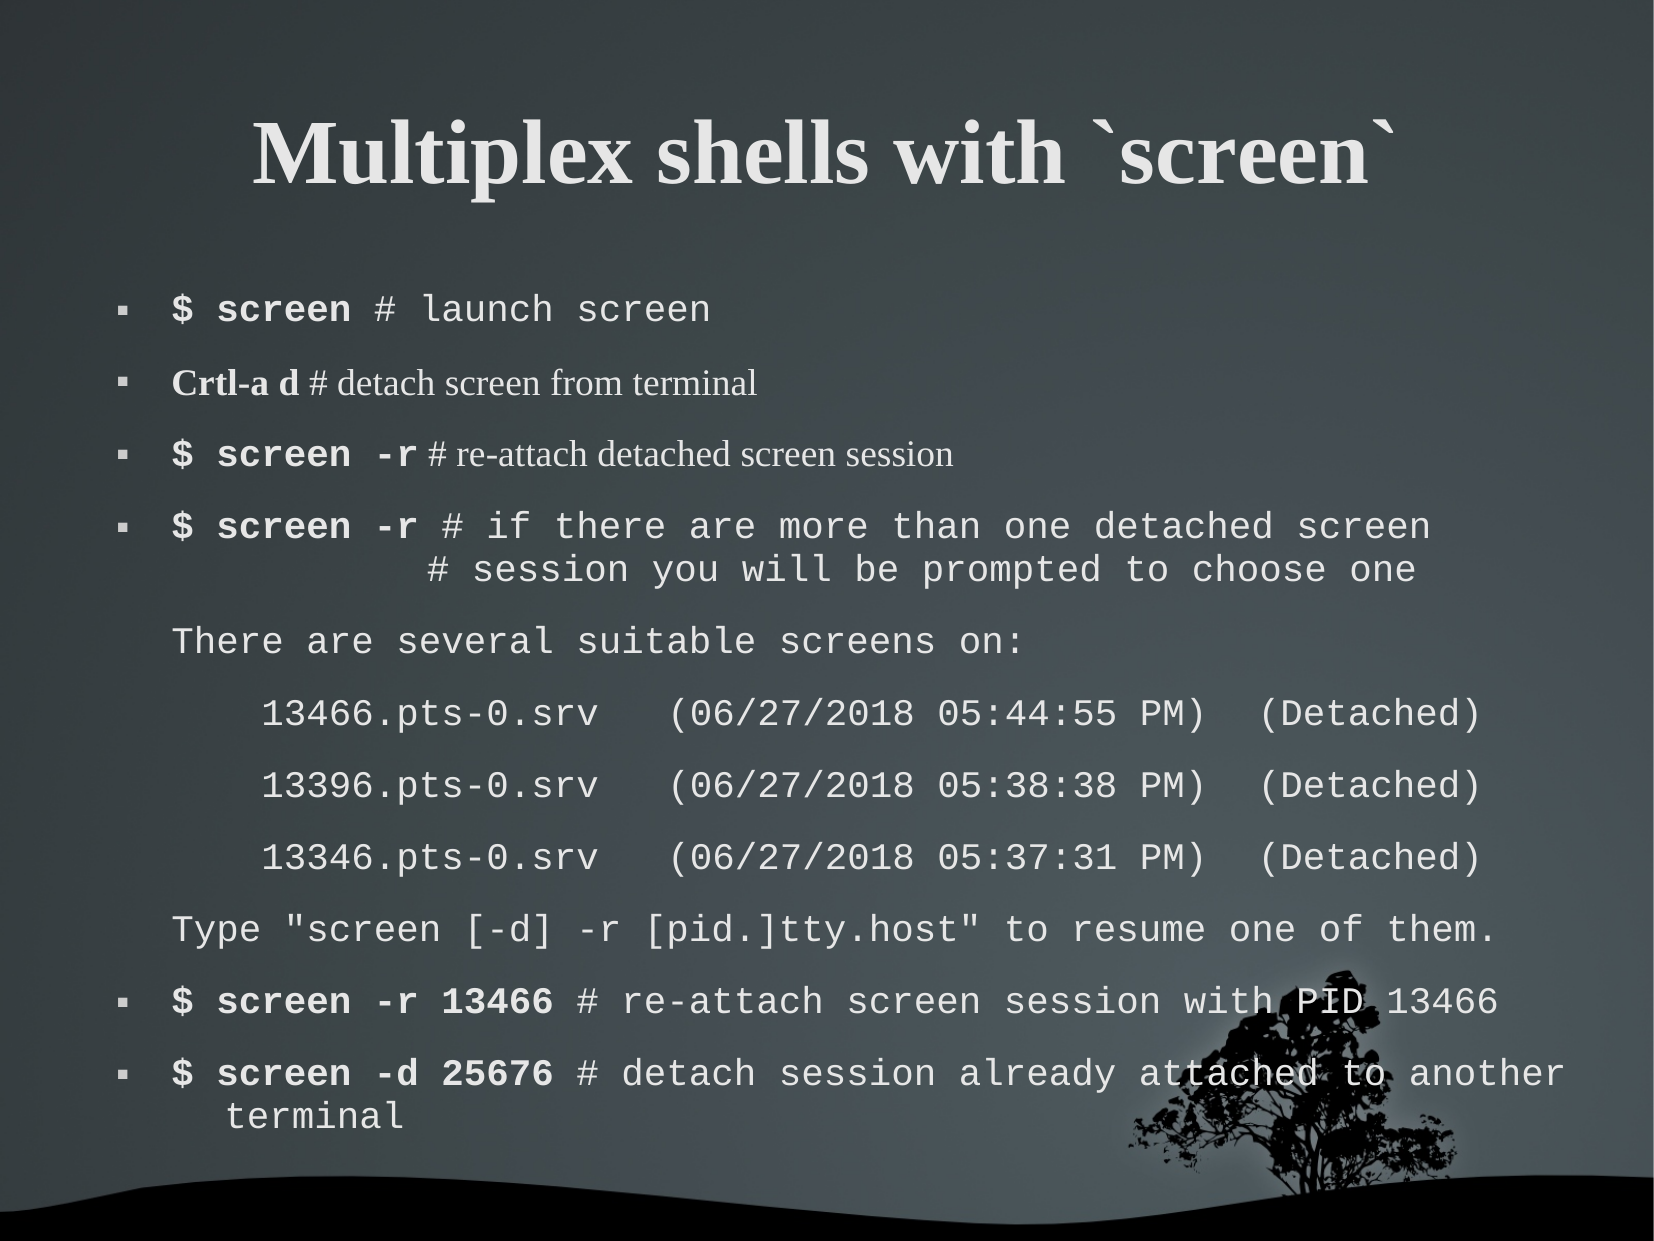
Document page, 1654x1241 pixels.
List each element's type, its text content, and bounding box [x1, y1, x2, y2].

title Multiplex shells with `screen` [82, 49, 1571, 257]
picture [0, 0, 1654, 1241]
list $ screen # launch screen Crtl-a d # detach screen from terminal $ screen -r # re-attach detached screen session $ screen -r # if there are more than one detached screen # session you will be prompted to choose one There are several suitable screens on: 13466.pts-0.srv (06/27/2018 05:44:55 PM) (Detached) 13396.pts-0.srv (06/27/2018 05:38:38 PM) (Detached) 13346.pts-0.srv (06/27/2018 05:37:31 PM) (Detached) Type "screen [-d] -r [pid.]tty.host" to resume one of them. $ screen -r 13466 # re-attach screen session with PID 13466 $ screen -d 25676 # detach session already attached to another terminal [82, 290, 1571, 1109]
